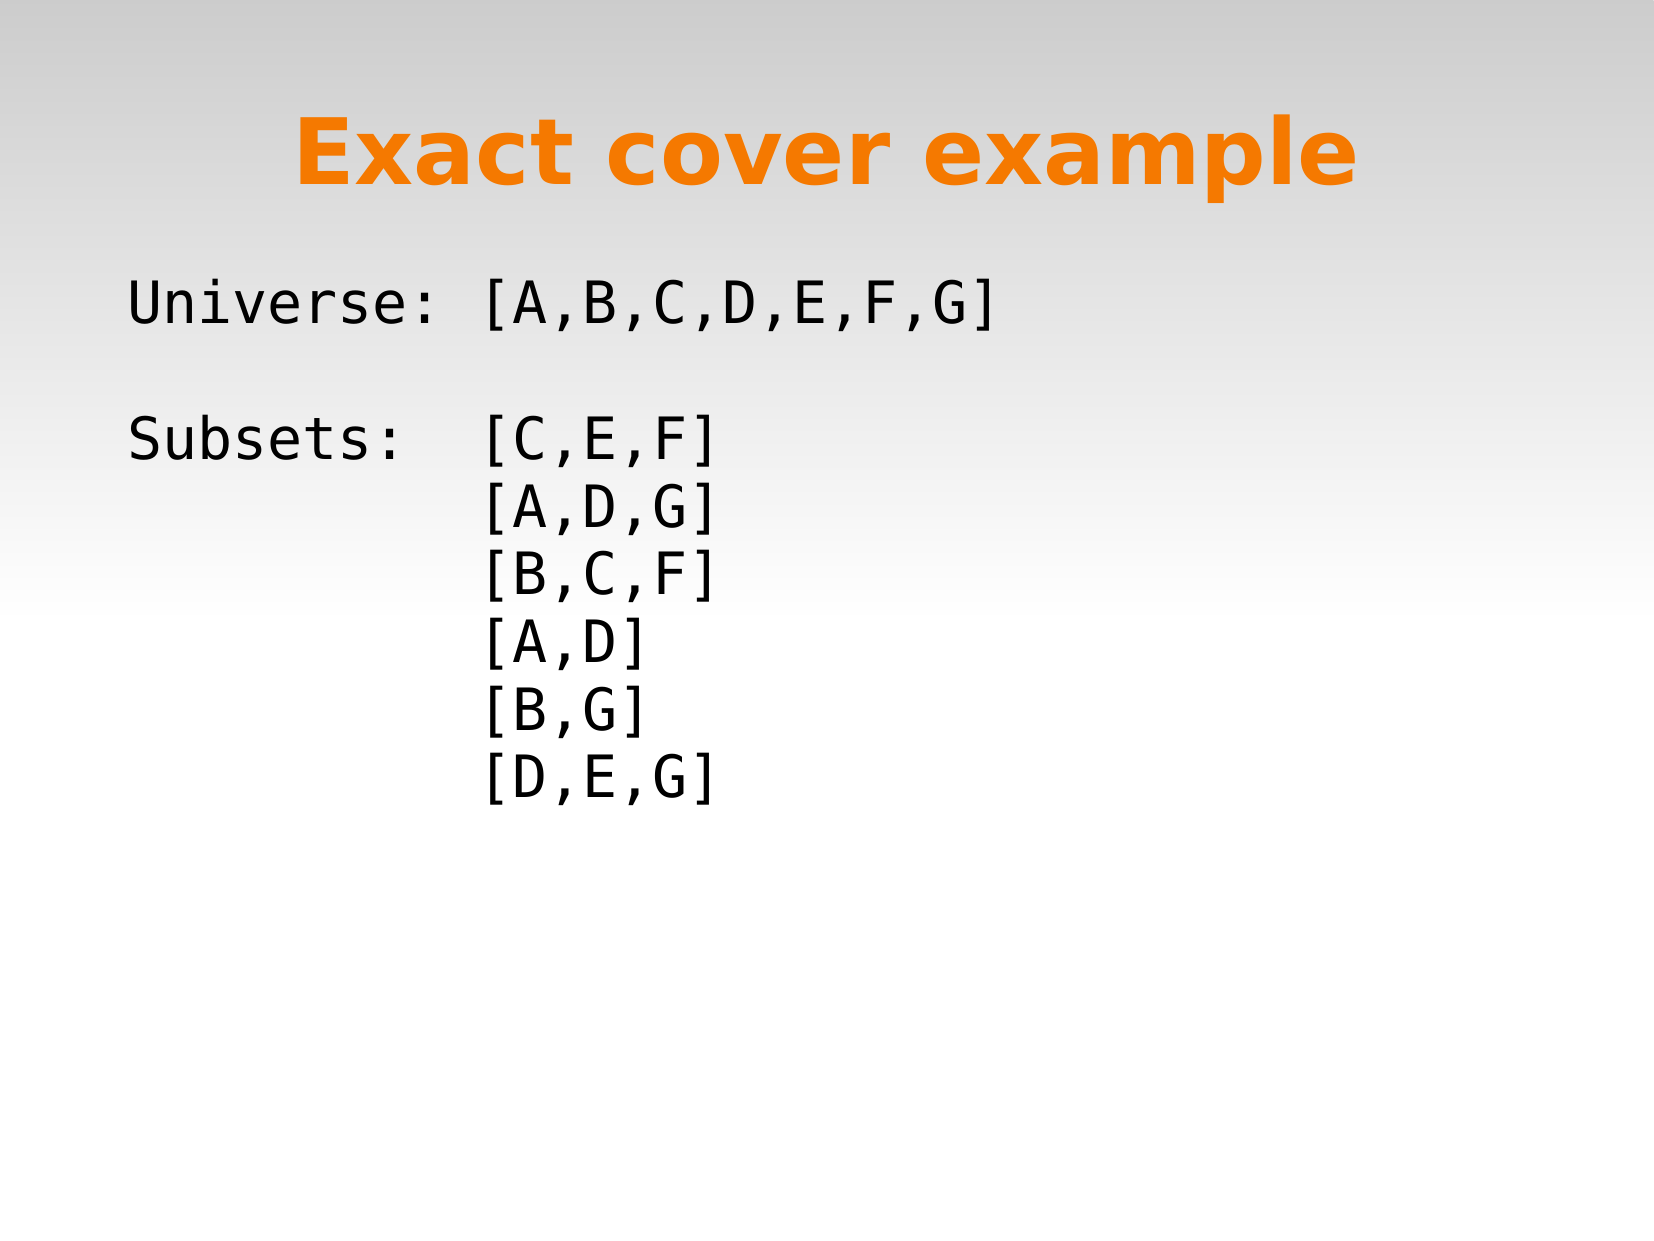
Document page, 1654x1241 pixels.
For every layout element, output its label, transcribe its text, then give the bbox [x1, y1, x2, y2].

text_box Universe: [A,B,C,D,E,F,G] Subsets: [C,E,F] [A,D,G] [B,C,F] [A,D] [B,G] [D,E,G] [112, 262, 1538, 1126]
title Exact cover example [82, 56, 1571, 250]
